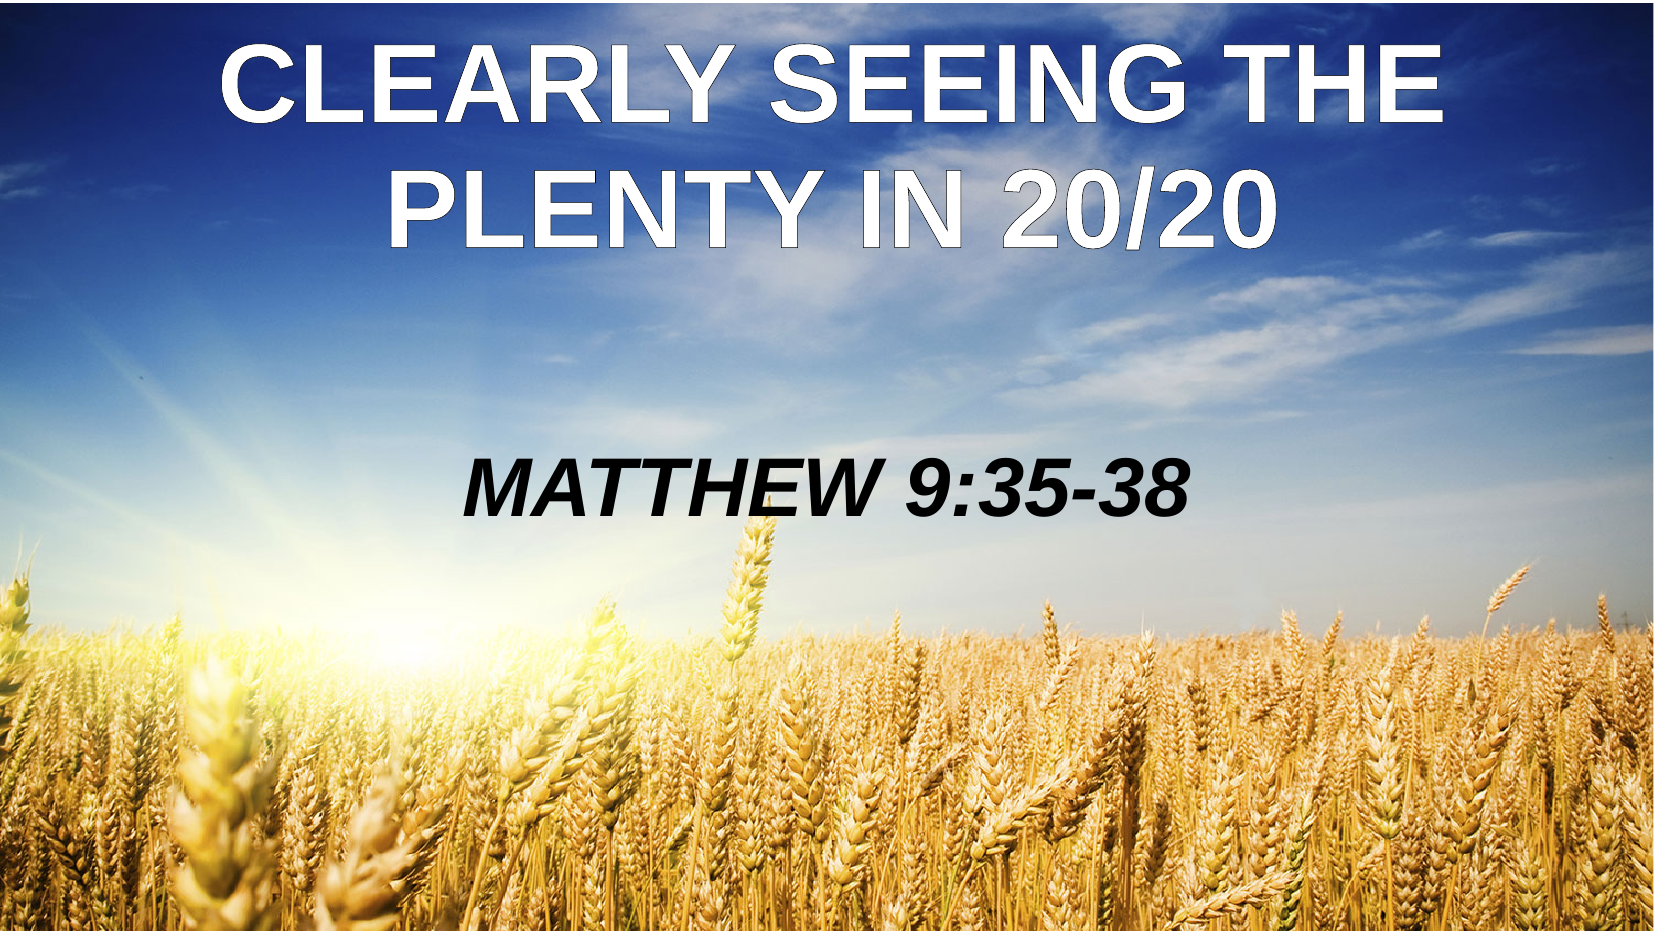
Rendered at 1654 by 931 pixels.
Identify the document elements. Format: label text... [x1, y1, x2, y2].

subtitle MATTHEW 9:35-38 [82, 217, 1571, 758]
picture [0, 3, 1654, 931]
title CLEARLY SEEING THE PLENTY IN 20/20 [30, 20, 1636, 272]
